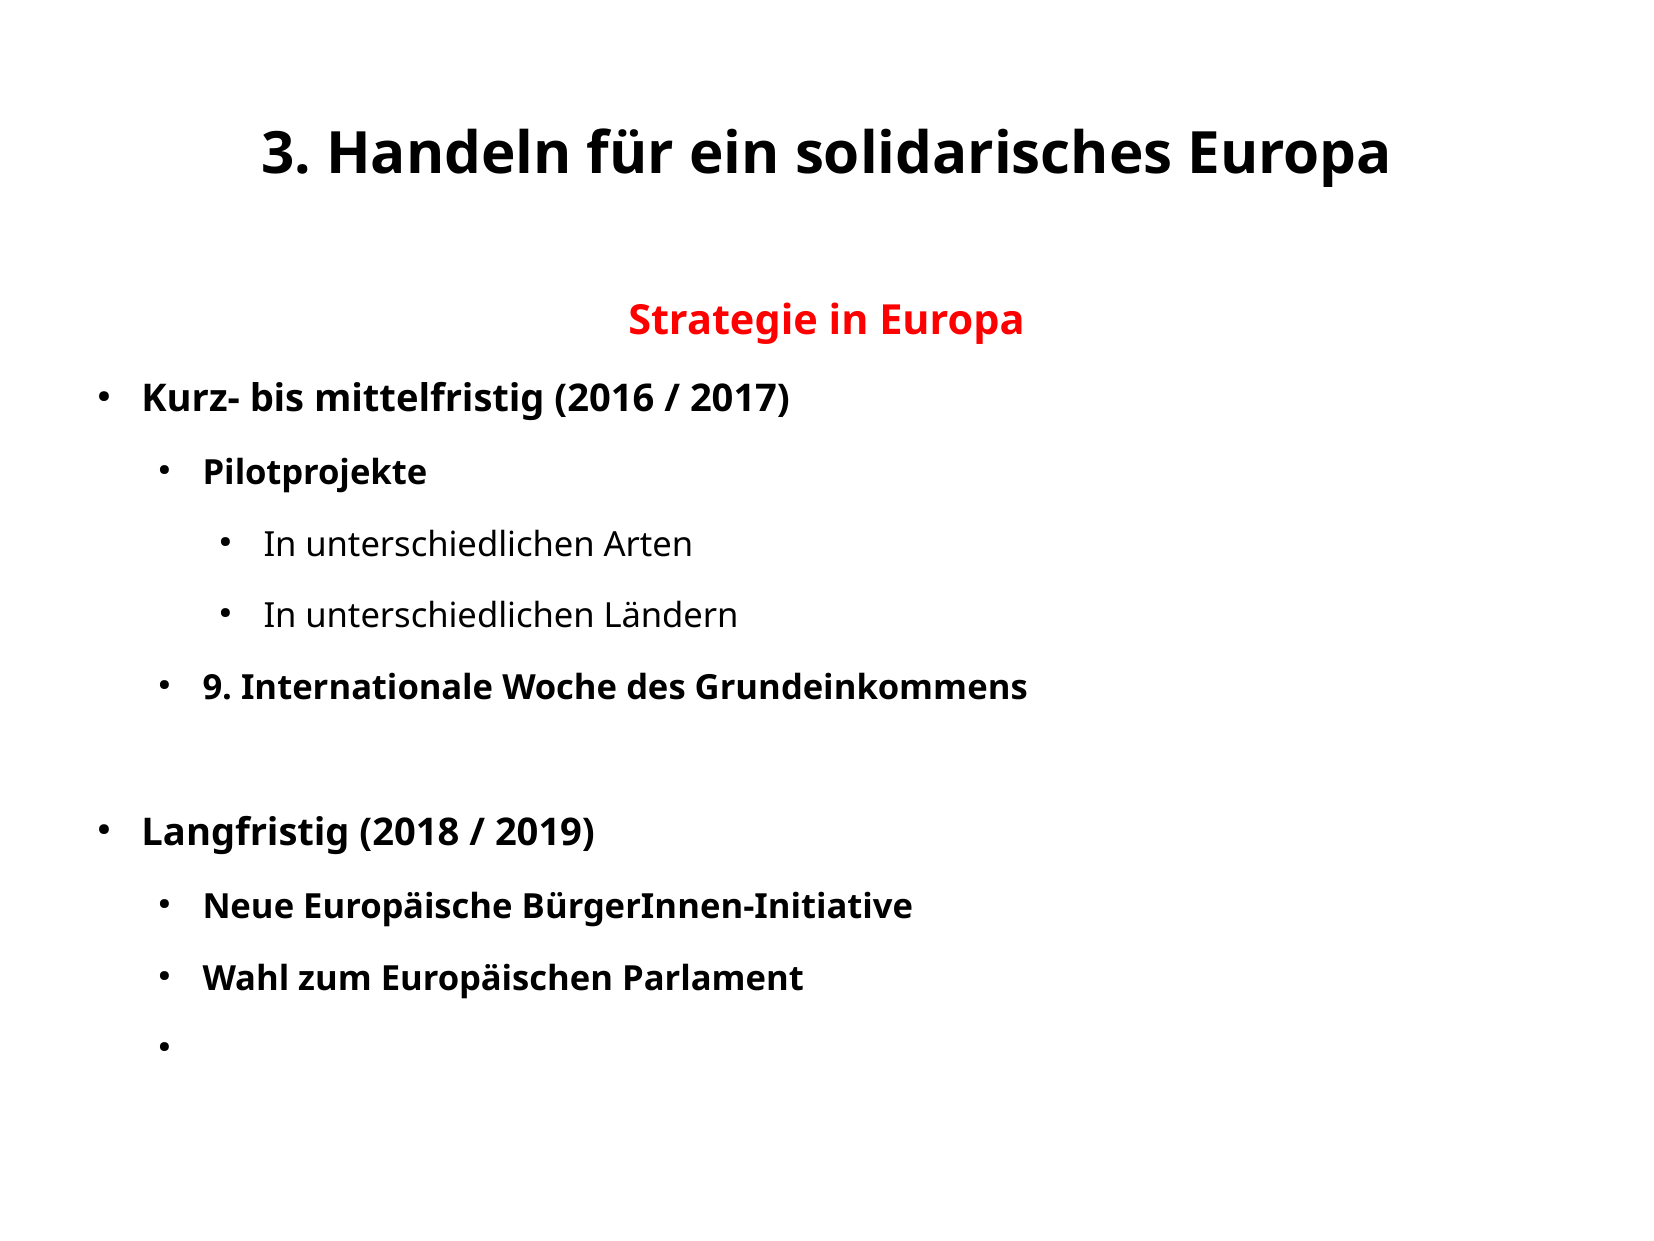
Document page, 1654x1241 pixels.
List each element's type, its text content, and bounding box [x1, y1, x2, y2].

title 3. Handeln für ein solidarisches Europa [82, 49, 1571, 257]
list Strategie in Europa Kurz- bis mittelfristig (2016 / 2017) Pilotprojekte In unterschiedlichen Arten In unterschiedlichen Ländern 9. Internationale Woche des Grundeinkommens Langfristig (2018 / 2019) Neue Europäische BürgerInnen-Initiative Wahl zum Europäischen Parlament [82, 290, 1571, 1010]
